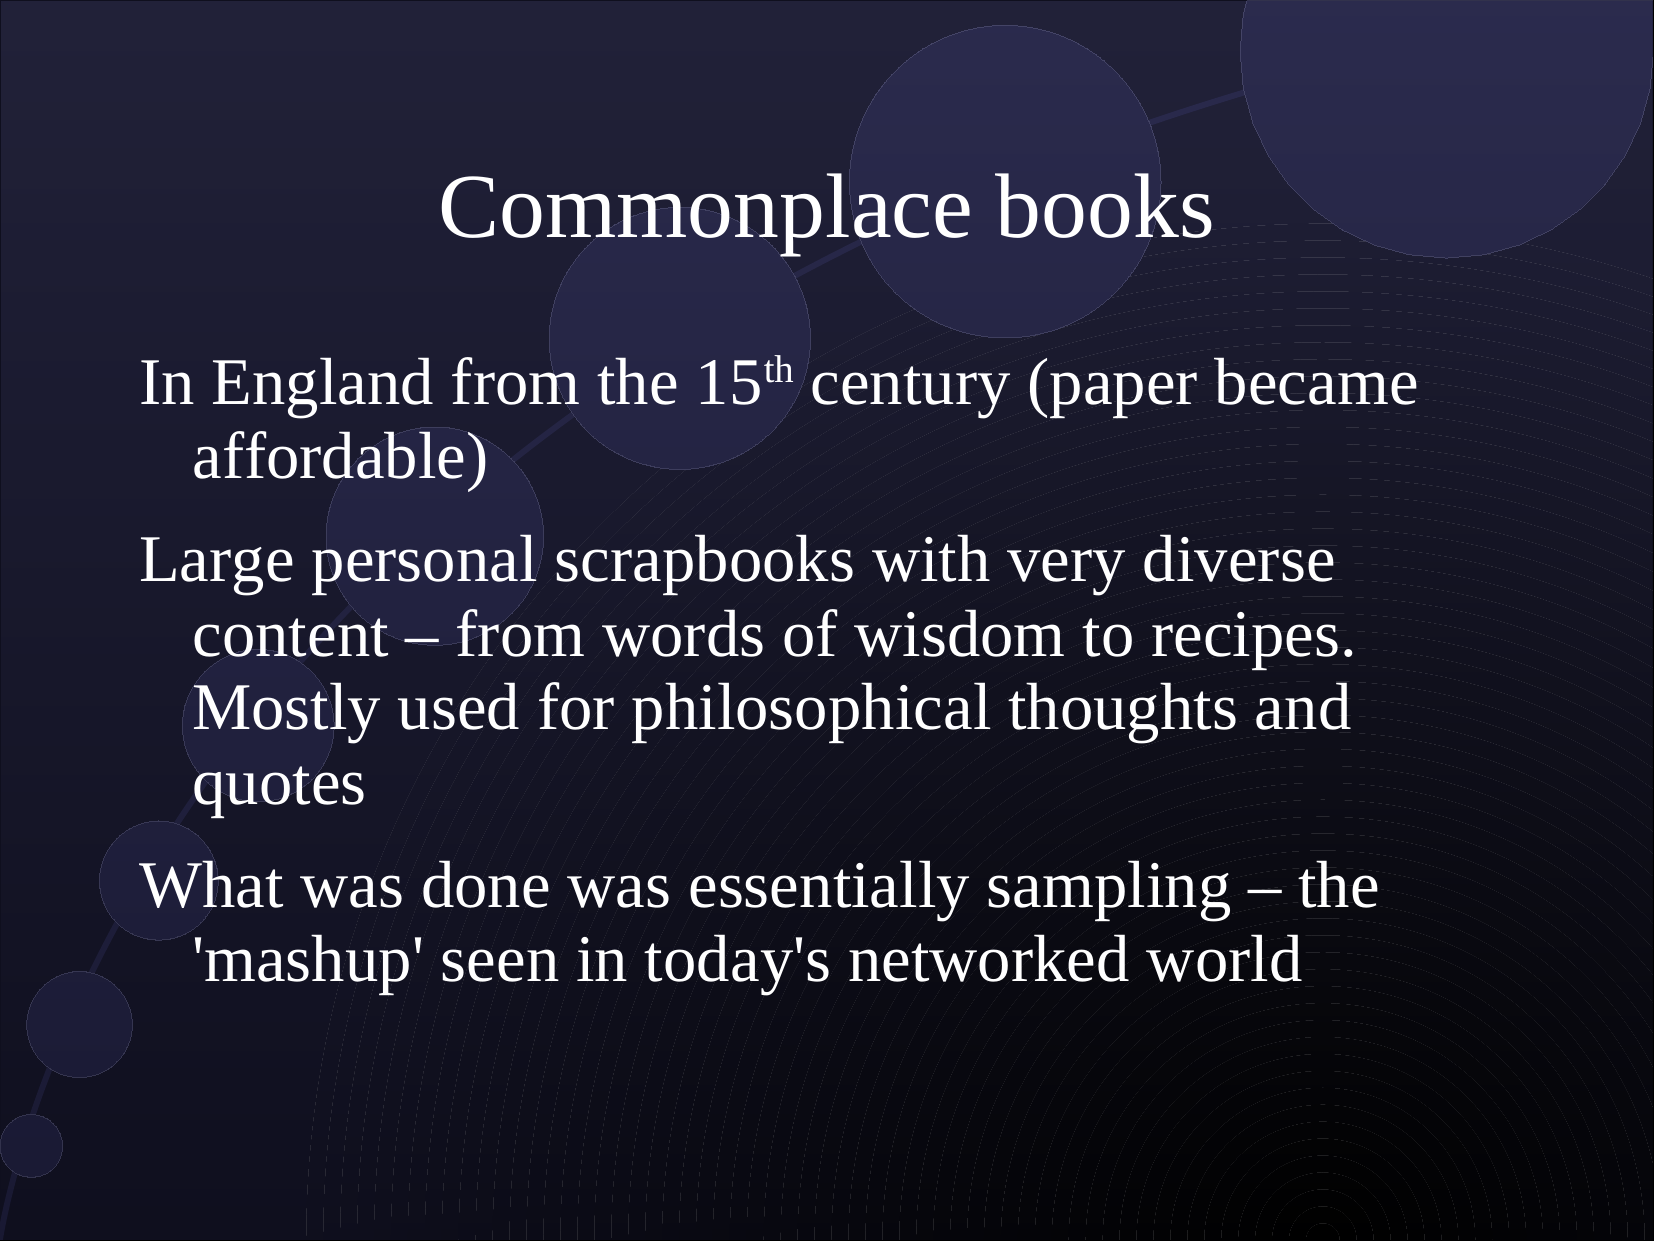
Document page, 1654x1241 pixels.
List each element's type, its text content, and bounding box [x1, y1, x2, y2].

list In England from the 15th century (paper became affordable) Large personal scrapbooks with very diverse content – from words of wisdom to recipes. Mostly used for philosophical thoughts and quotes What was done was essentially sampling – the 'mashup' seen in today's networked world [121, 344, 1534, 1127]
title Commonplace books [121, 102, 1534, 311]
